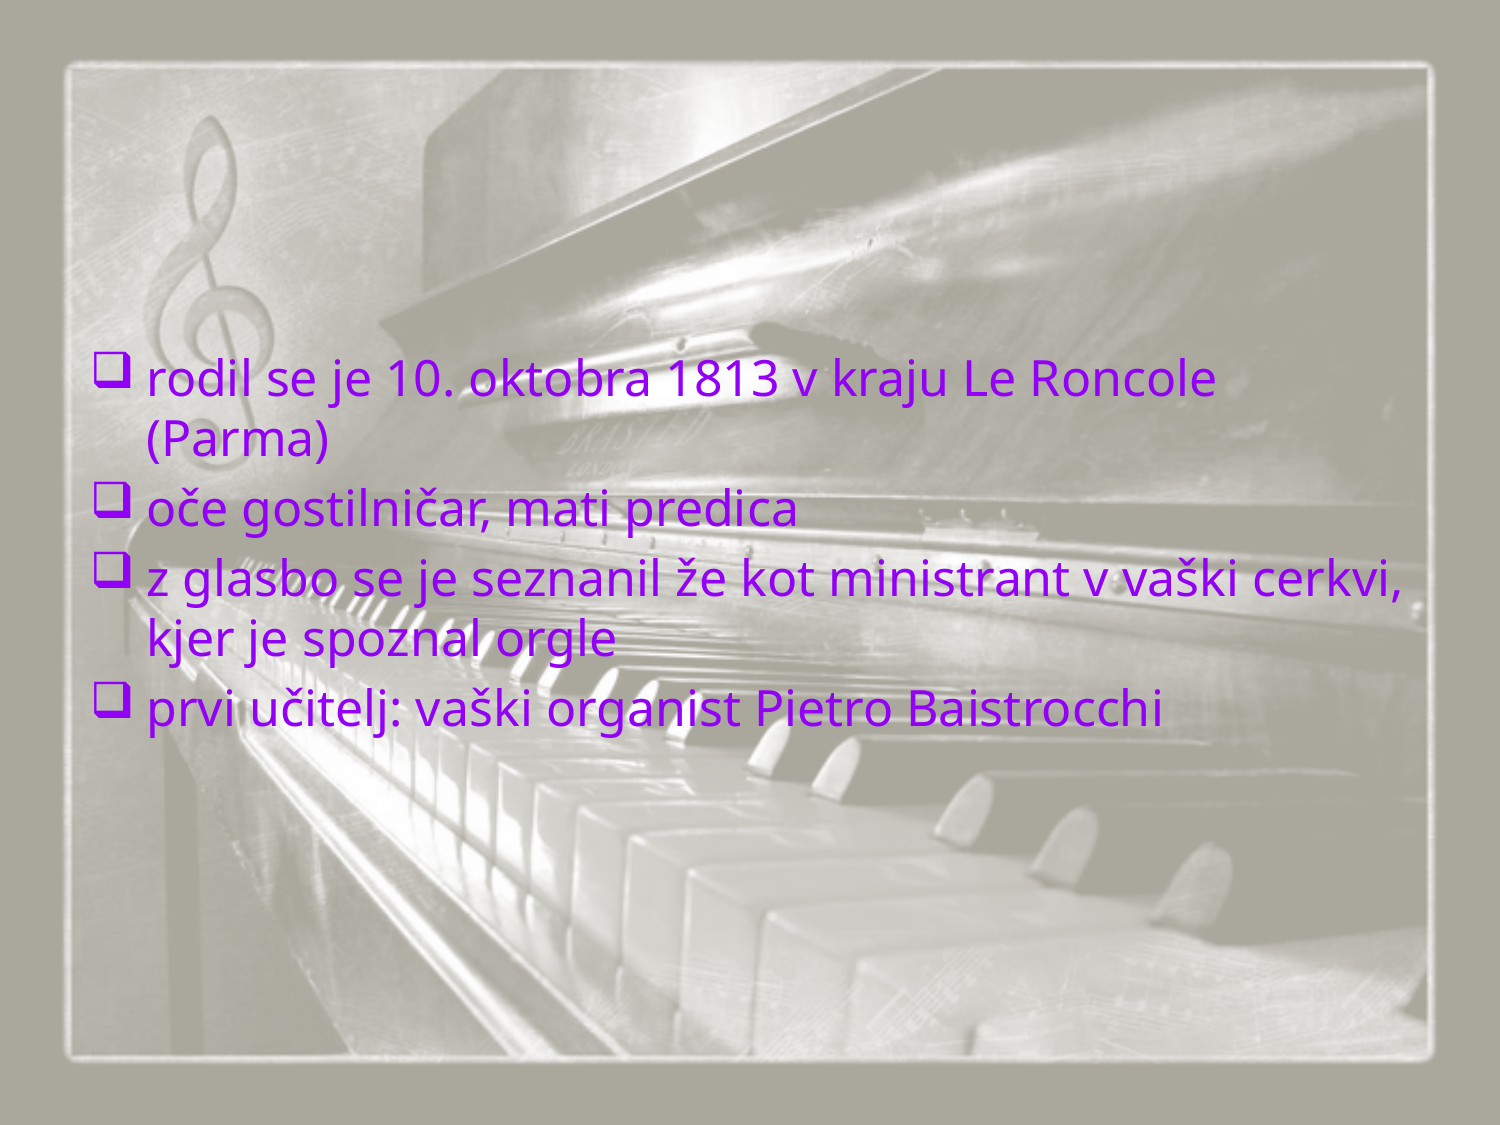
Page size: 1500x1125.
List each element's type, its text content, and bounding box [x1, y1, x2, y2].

list rodil se je 10. oktobra 1813 v kraju Le Roncole (Parma) oče gostilničar, mati predica z glasbo se je seznanil že kot ministrant v vaški cerkvi, kjer je spoznal orgle prvi učitelj: vaški organist Pietro Baistrocchi [75, 128, 1425, 997]
picture [0, 0, 1500, 1125]
